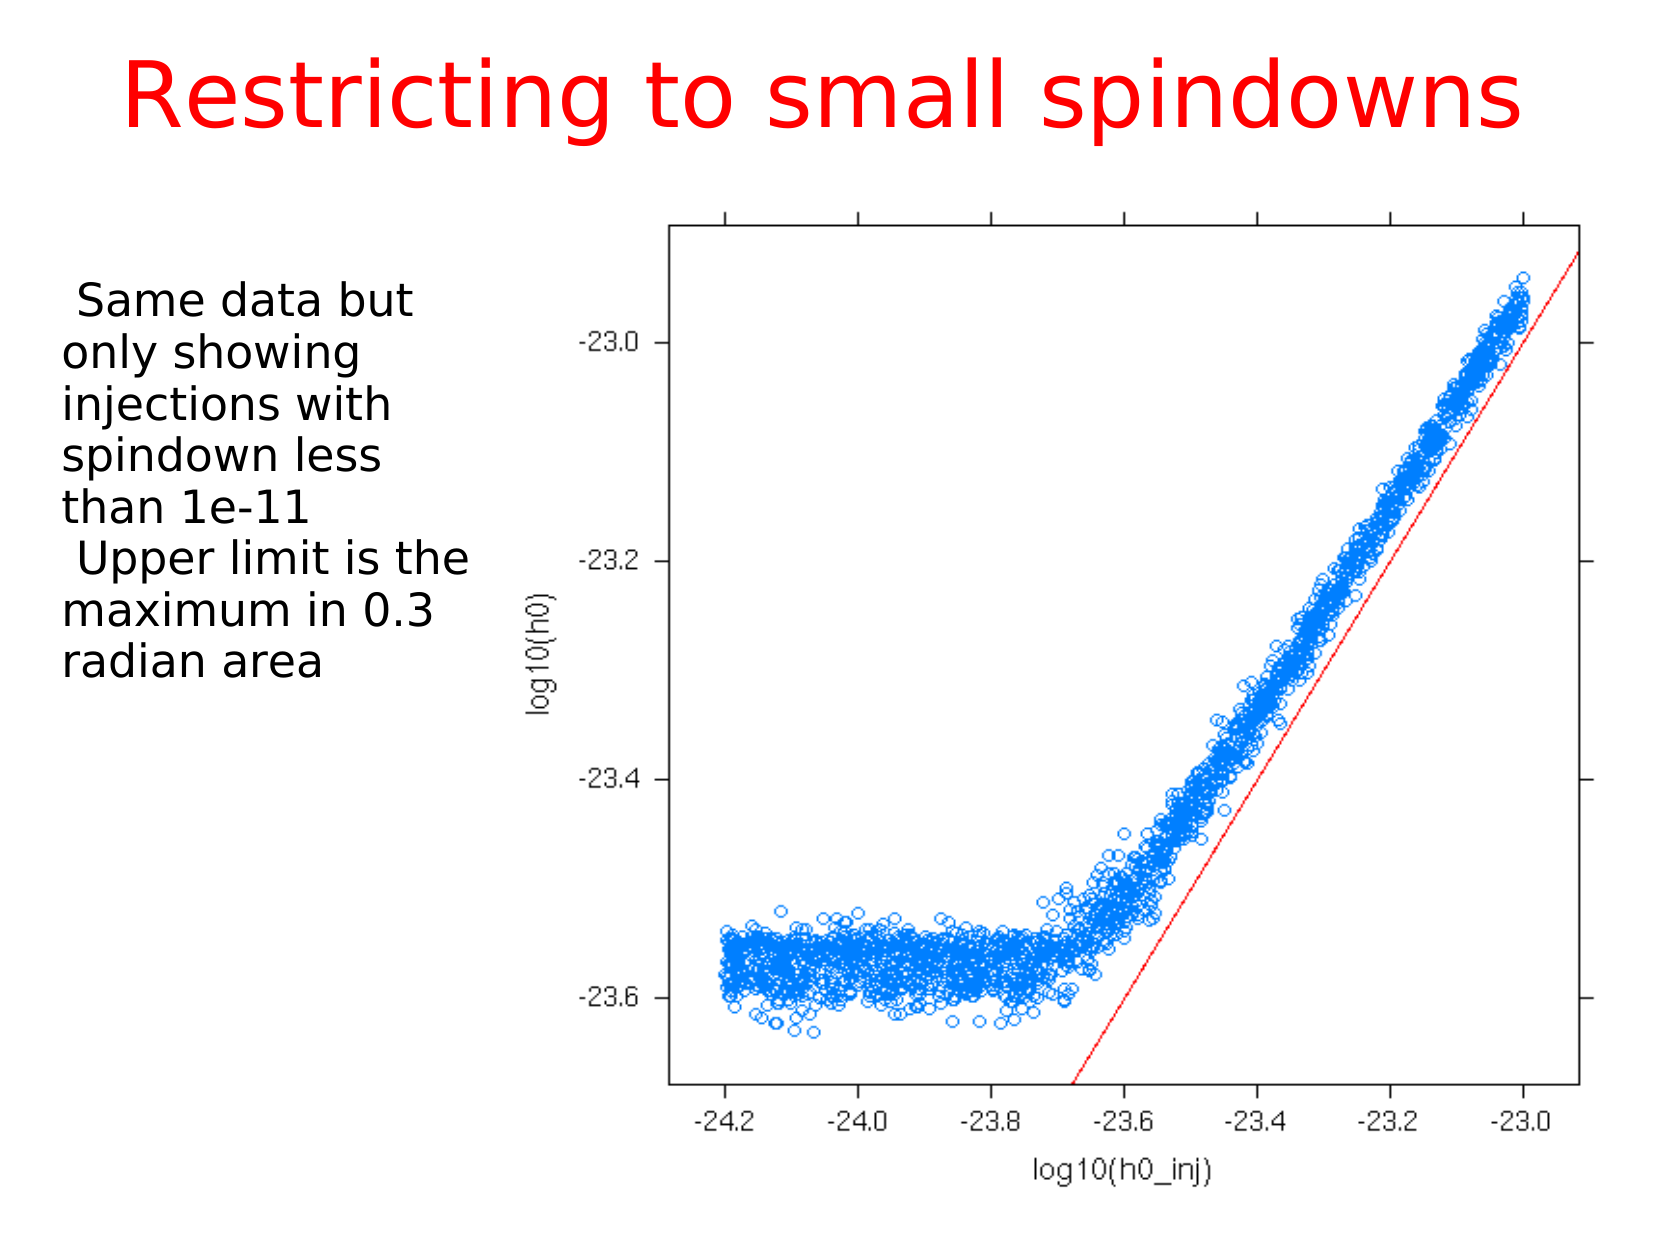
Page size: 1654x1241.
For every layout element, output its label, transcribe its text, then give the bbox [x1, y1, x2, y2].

text_box Same data but only showing injections with spindown less than 1e-11 Upper limit is the maximum in 0.3 radian area [46, 268, 502, 698]
title Restricting to small spindowns [79, 0, 1568, 193]
picture [497, 142, 1654, 1225]
